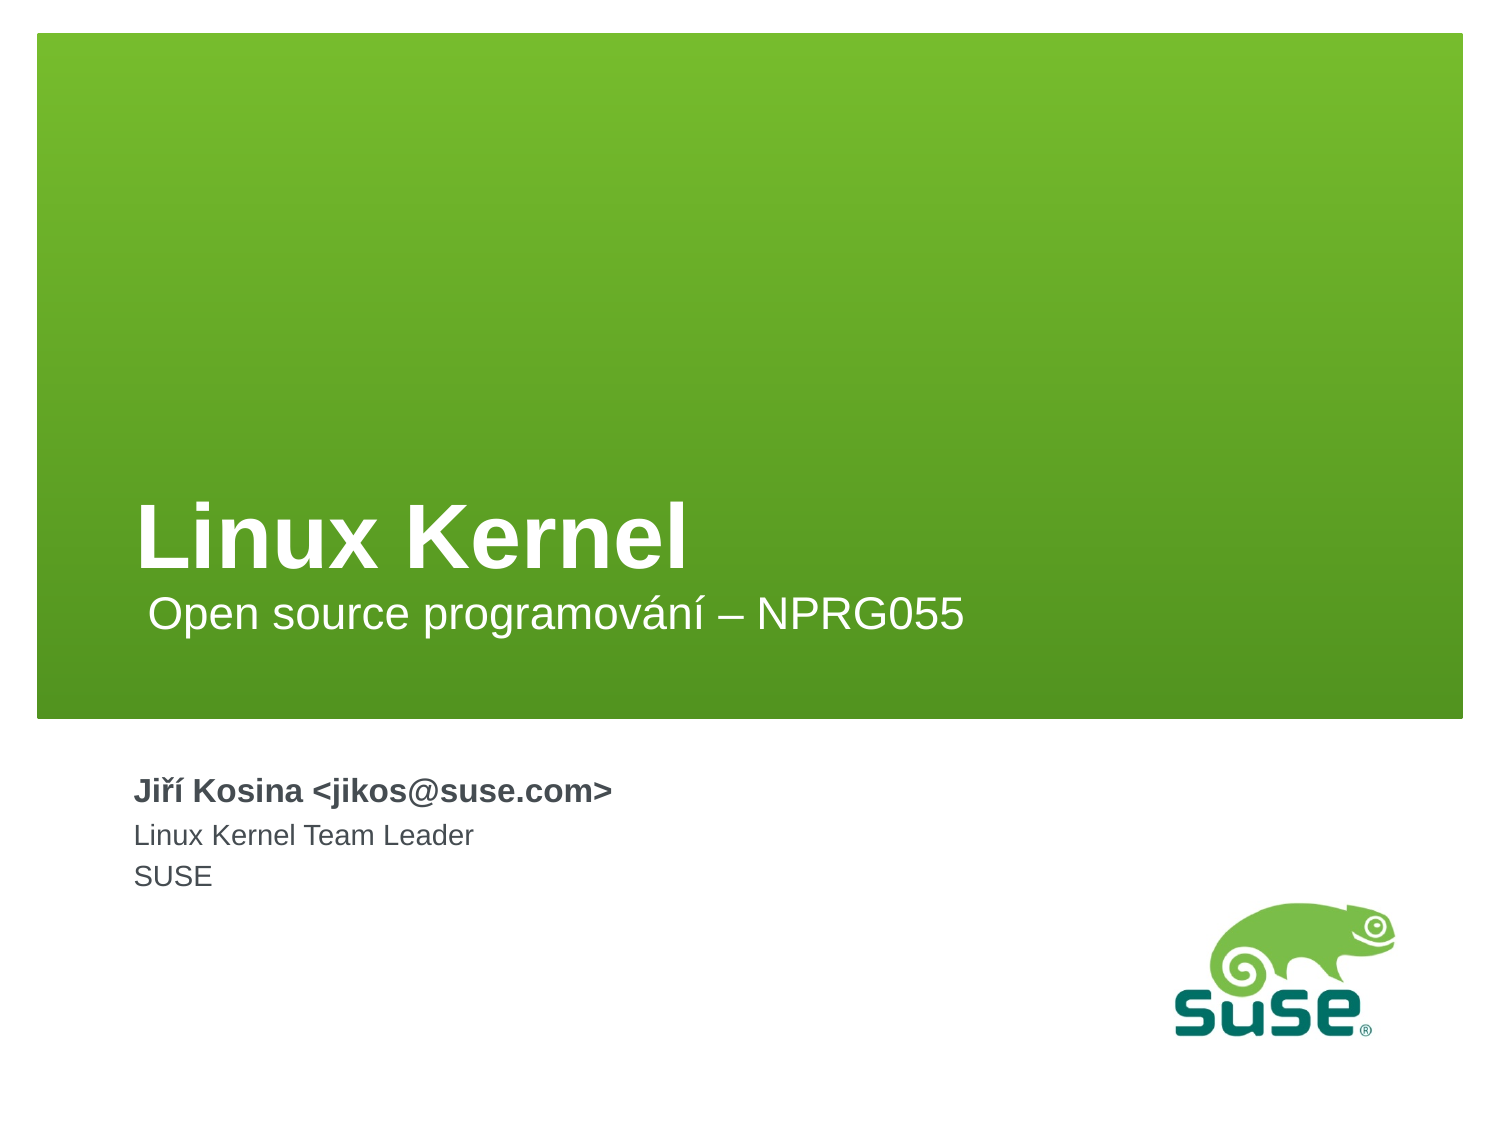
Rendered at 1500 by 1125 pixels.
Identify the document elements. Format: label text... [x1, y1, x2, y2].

subtitle Jiří Kosina <jikos@suse.com> Linux Kernel Team Leader SUSE [133, 772, 758, 1073]
picture [1173, 901, 1398, 1040]
title Linux Kernel Open source programování – NPRG055 [135, 388, 1409, 640]
